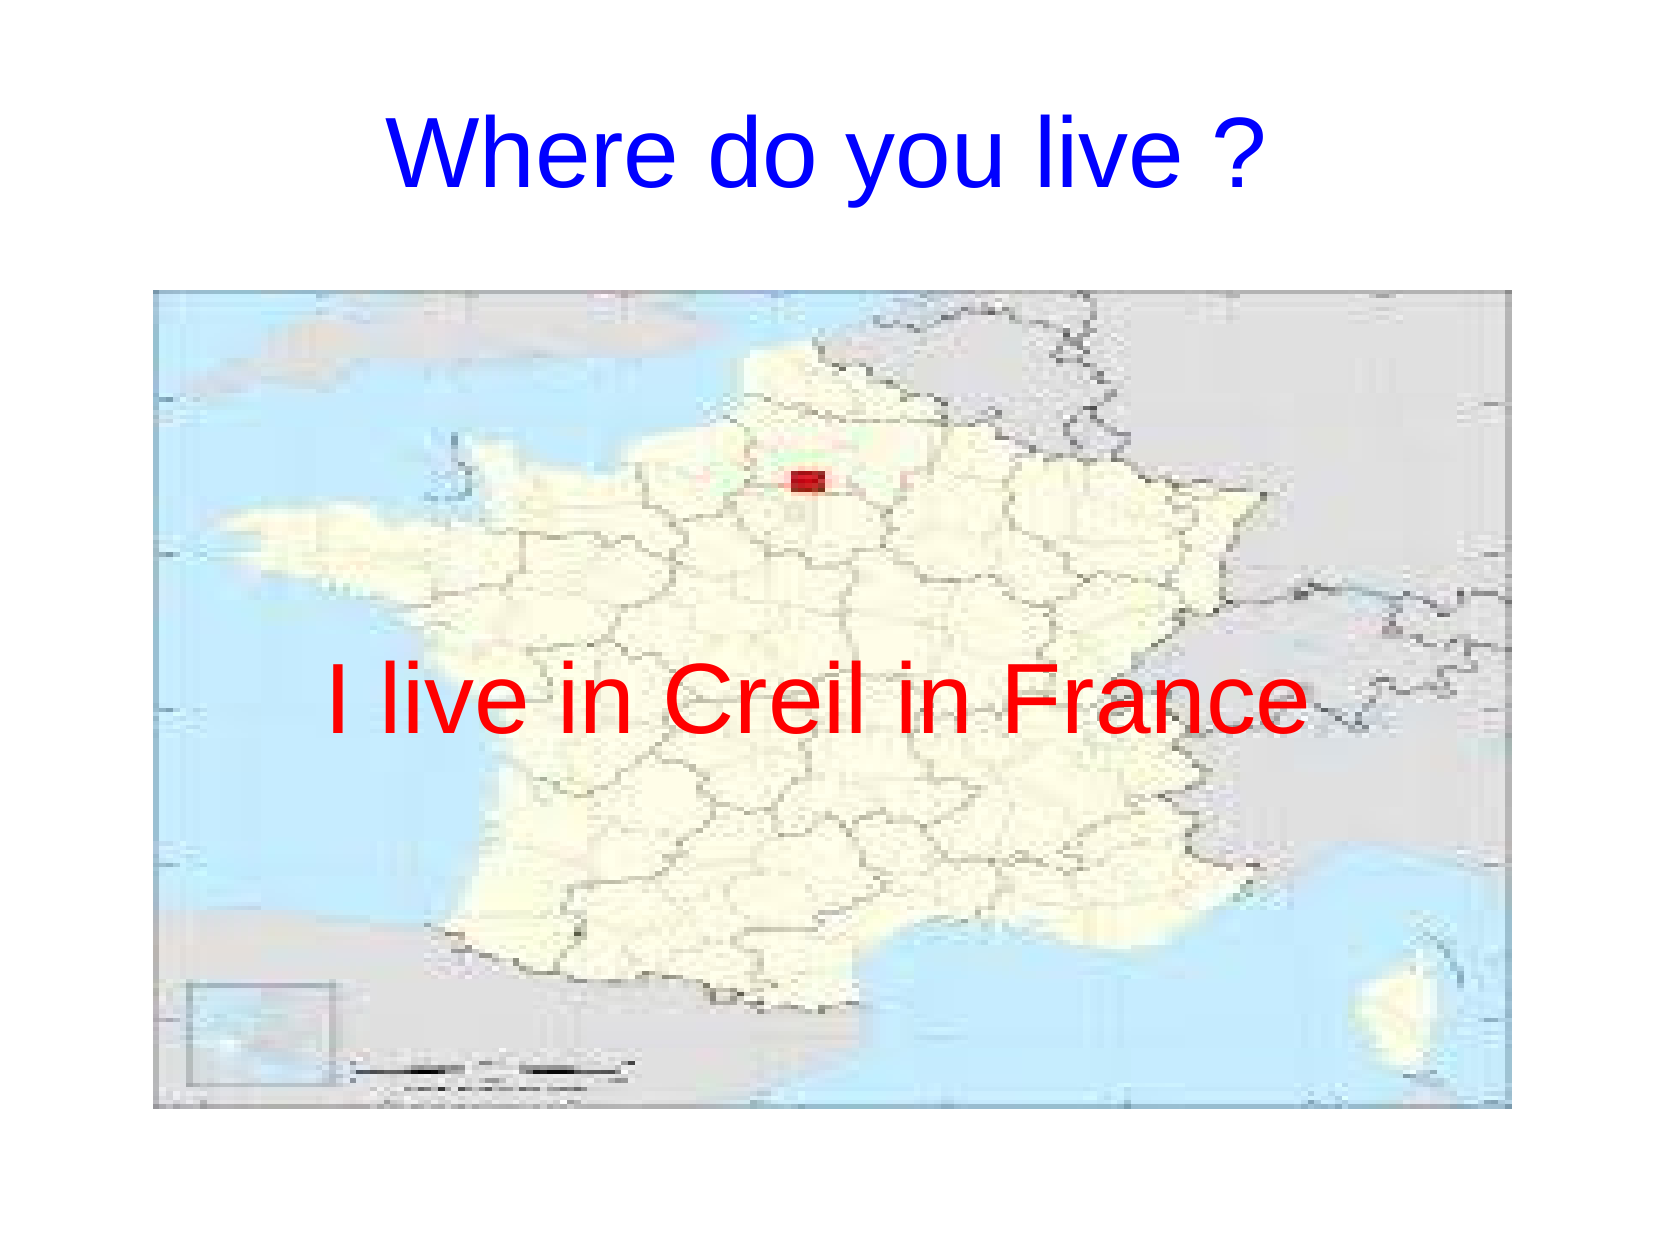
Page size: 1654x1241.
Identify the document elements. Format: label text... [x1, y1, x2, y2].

title Where do you live ? [82, 49, 1571, 257]
picture [153, 290, 1512, 1109]
